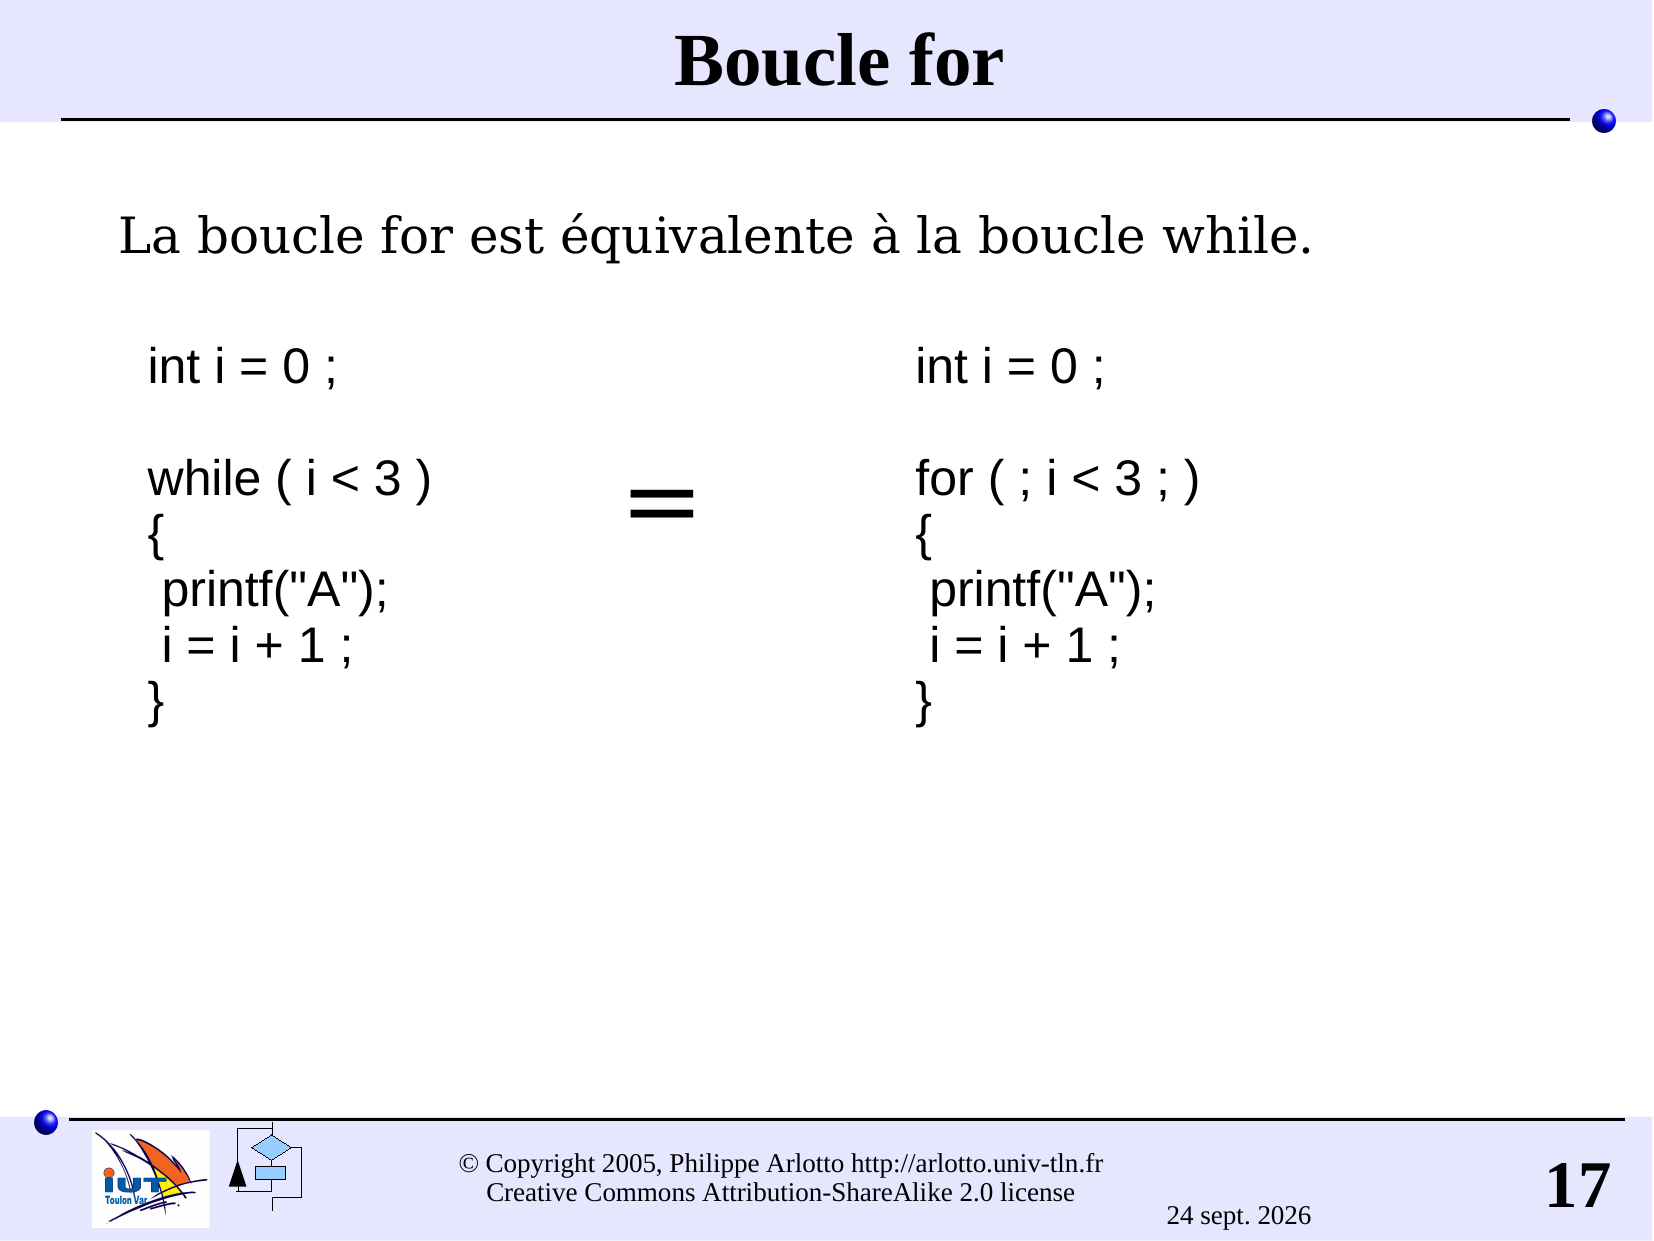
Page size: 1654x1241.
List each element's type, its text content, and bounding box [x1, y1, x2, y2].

text_box int i = 0 ; for ( ; i < 3 ; ) { printf("A"); i = i + 1 ; } [915, 338, 1329, 768]
text_box = [620, 442, 704, 560]
text_box La boucle for est équivalente à la boucle while. [118, 206, 1316, 265]
title Boucle for [95, 14, 1585, 107]
text_box int i = 0 ; while ( i < 3 ) { printf("A"); i = i + 1 ; } [147, 338, 562, 768]
